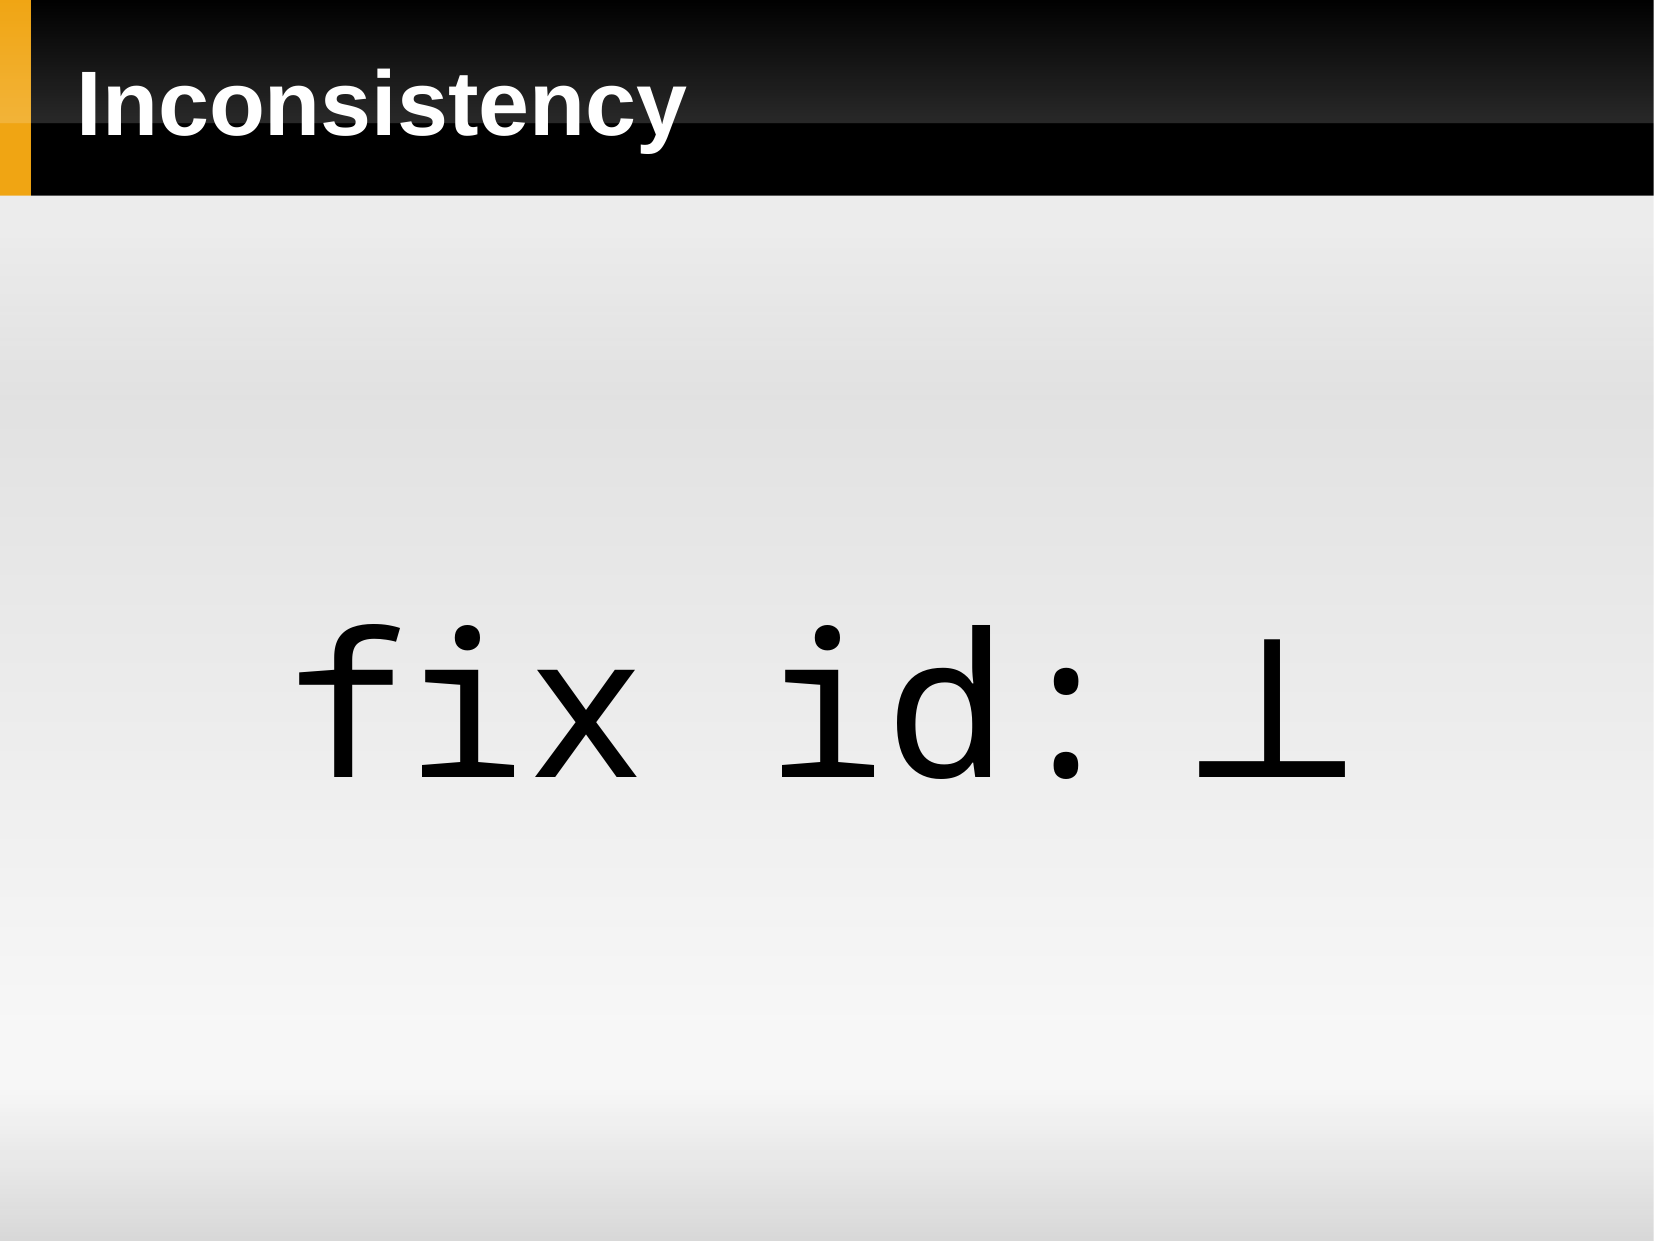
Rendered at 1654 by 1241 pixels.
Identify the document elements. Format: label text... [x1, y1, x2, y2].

title Inconsistency [76, 0, 1565, 208]
subtitle fix id: ⊥ [82, 297, 1571, 1102]
picture [0, 0, 1654, 1241]
